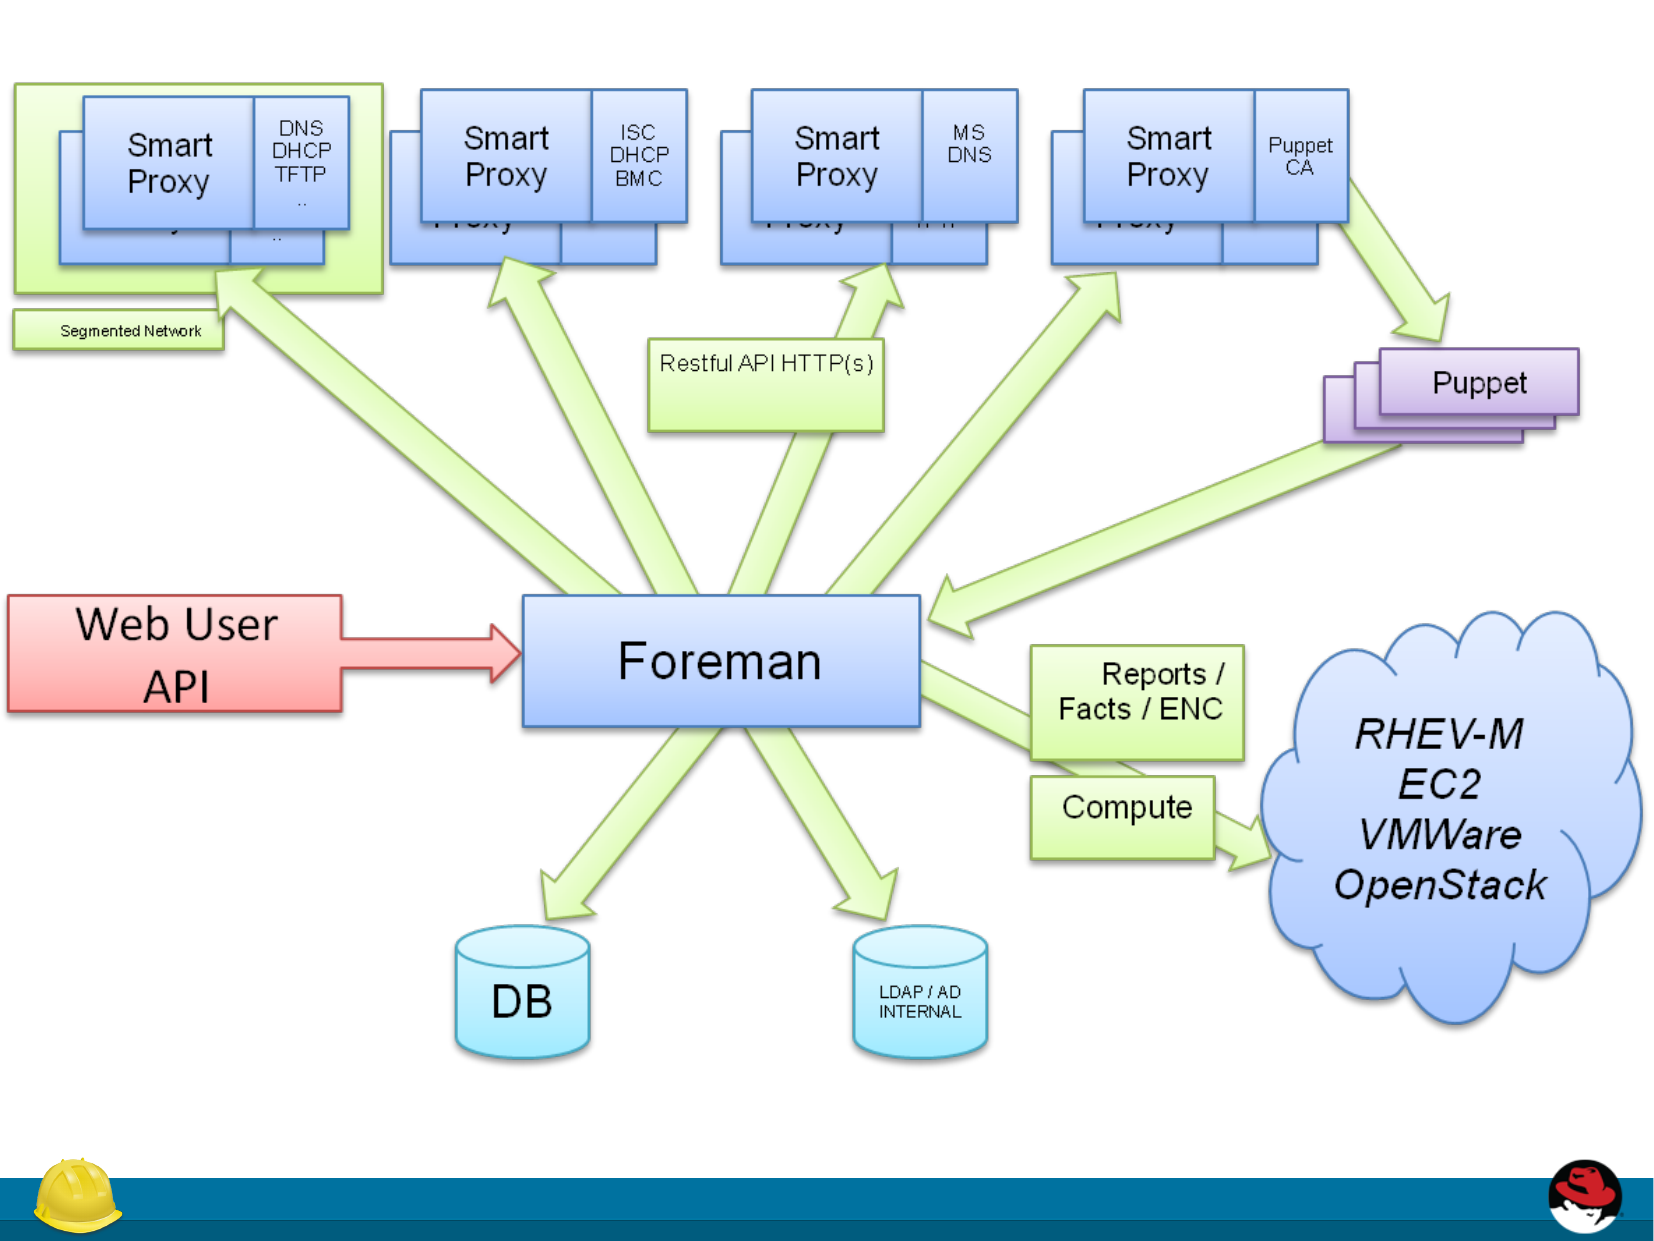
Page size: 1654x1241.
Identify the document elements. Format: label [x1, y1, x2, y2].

picture [23, 1145, 130, 1235]
picture [1547, 1157, 1630, 1233]
picture [0, 76, 1654, 1075]
